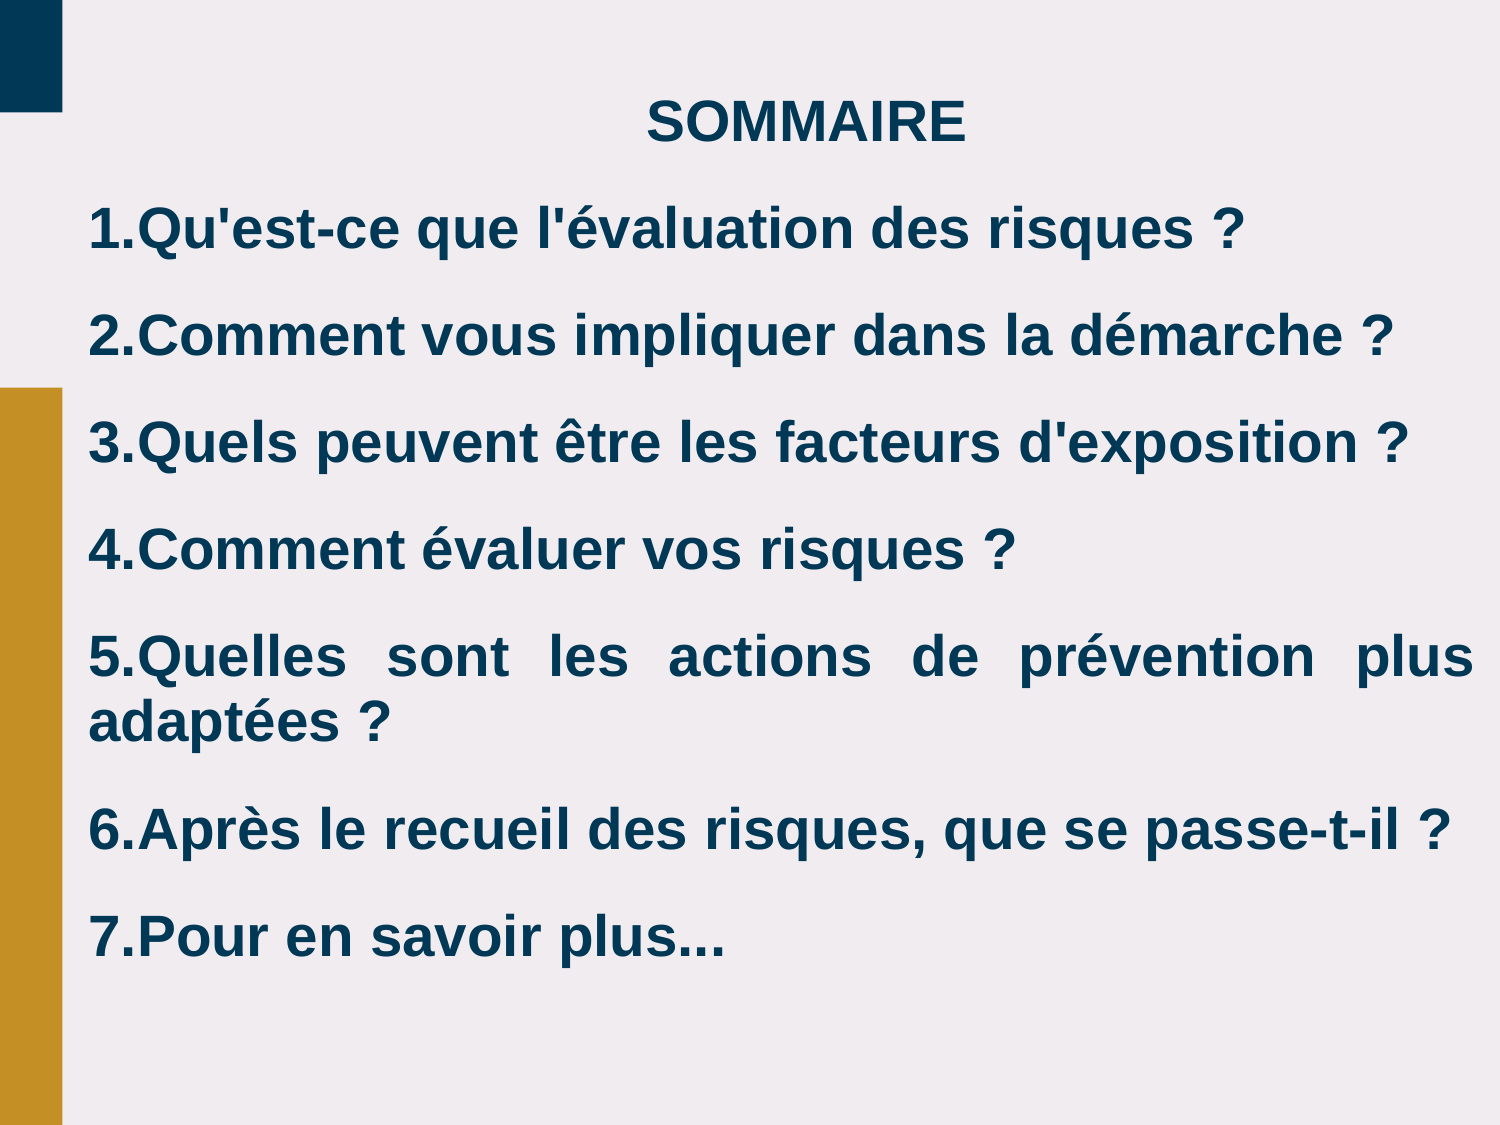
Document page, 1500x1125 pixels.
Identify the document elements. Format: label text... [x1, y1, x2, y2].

list SOMMAIRE Qu'est-ce que l'évaluation des risques ? Comment vous impliquer dans la démarche ? Quels peuvent être les facteurs d'exposition ? Comment évaluer vos risques ? Quelles sont les actions de prévention plus adaptées ? Après le recueil des risques, que se passe-t-il ? Pour en savoir plus... [88, 88, 1477, 1034]
